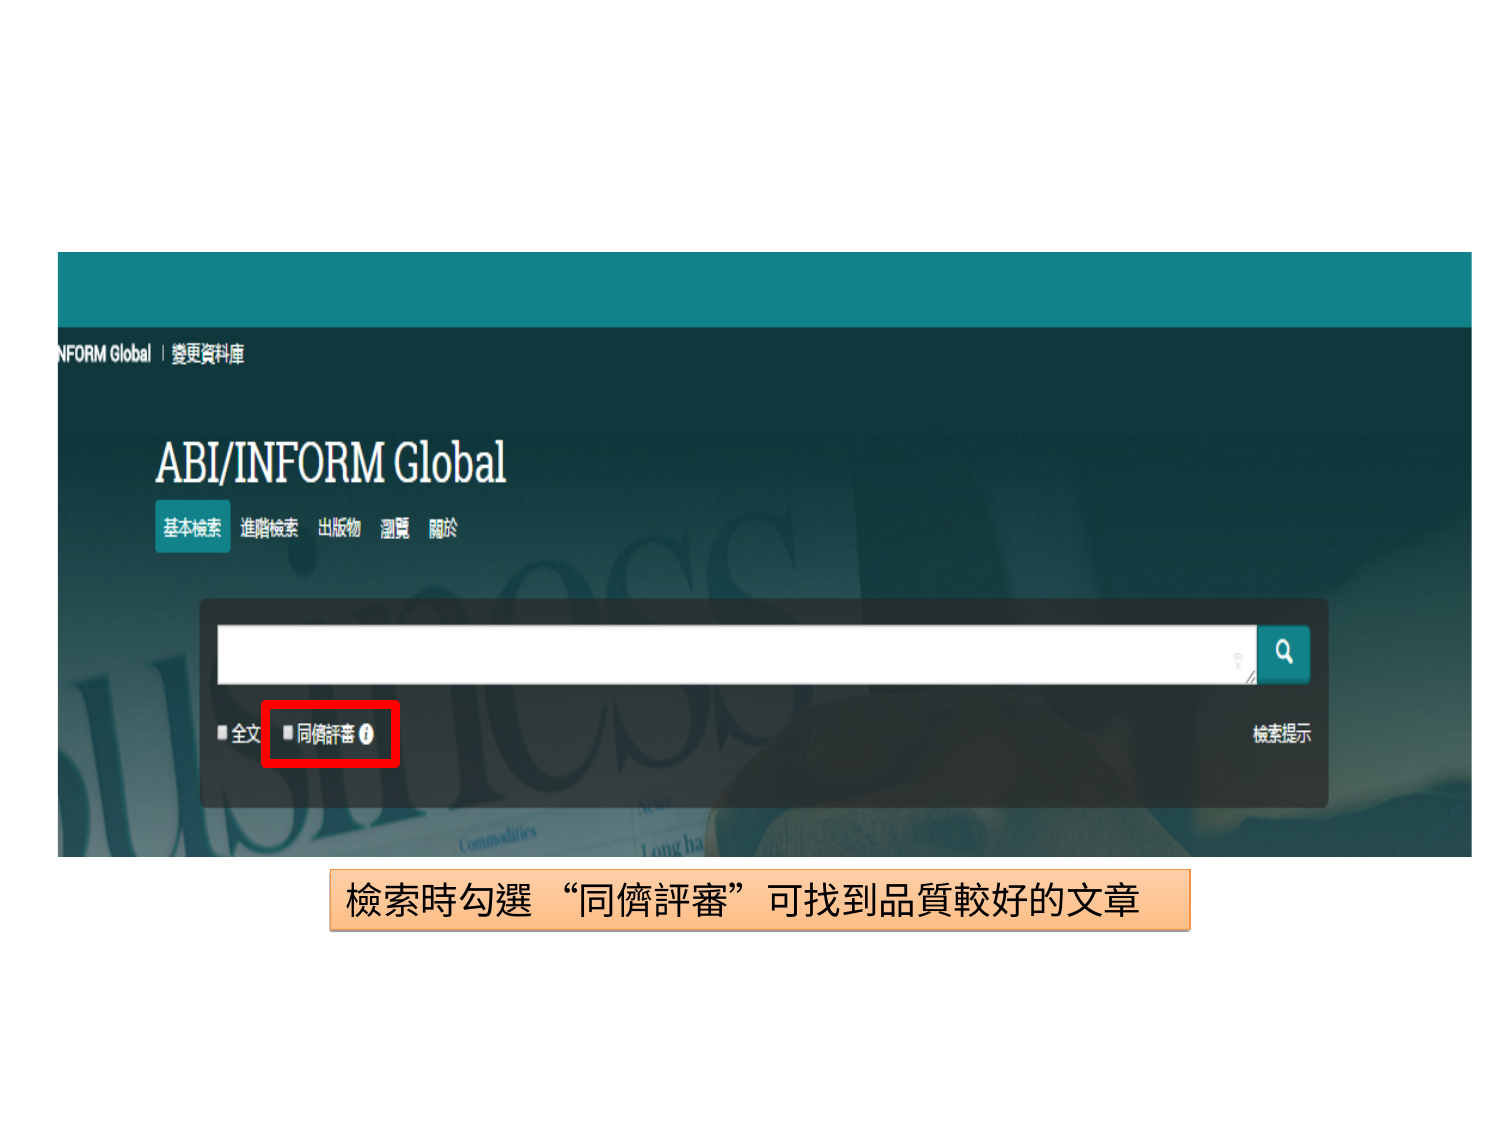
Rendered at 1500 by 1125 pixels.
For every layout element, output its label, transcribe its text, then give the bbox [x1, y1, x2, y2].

picture [57, 252, 1472, 857]
text_box 檢索時勾選 “同儕評審”可找到品質較好的文章 [331, 870, 1190, 930]
